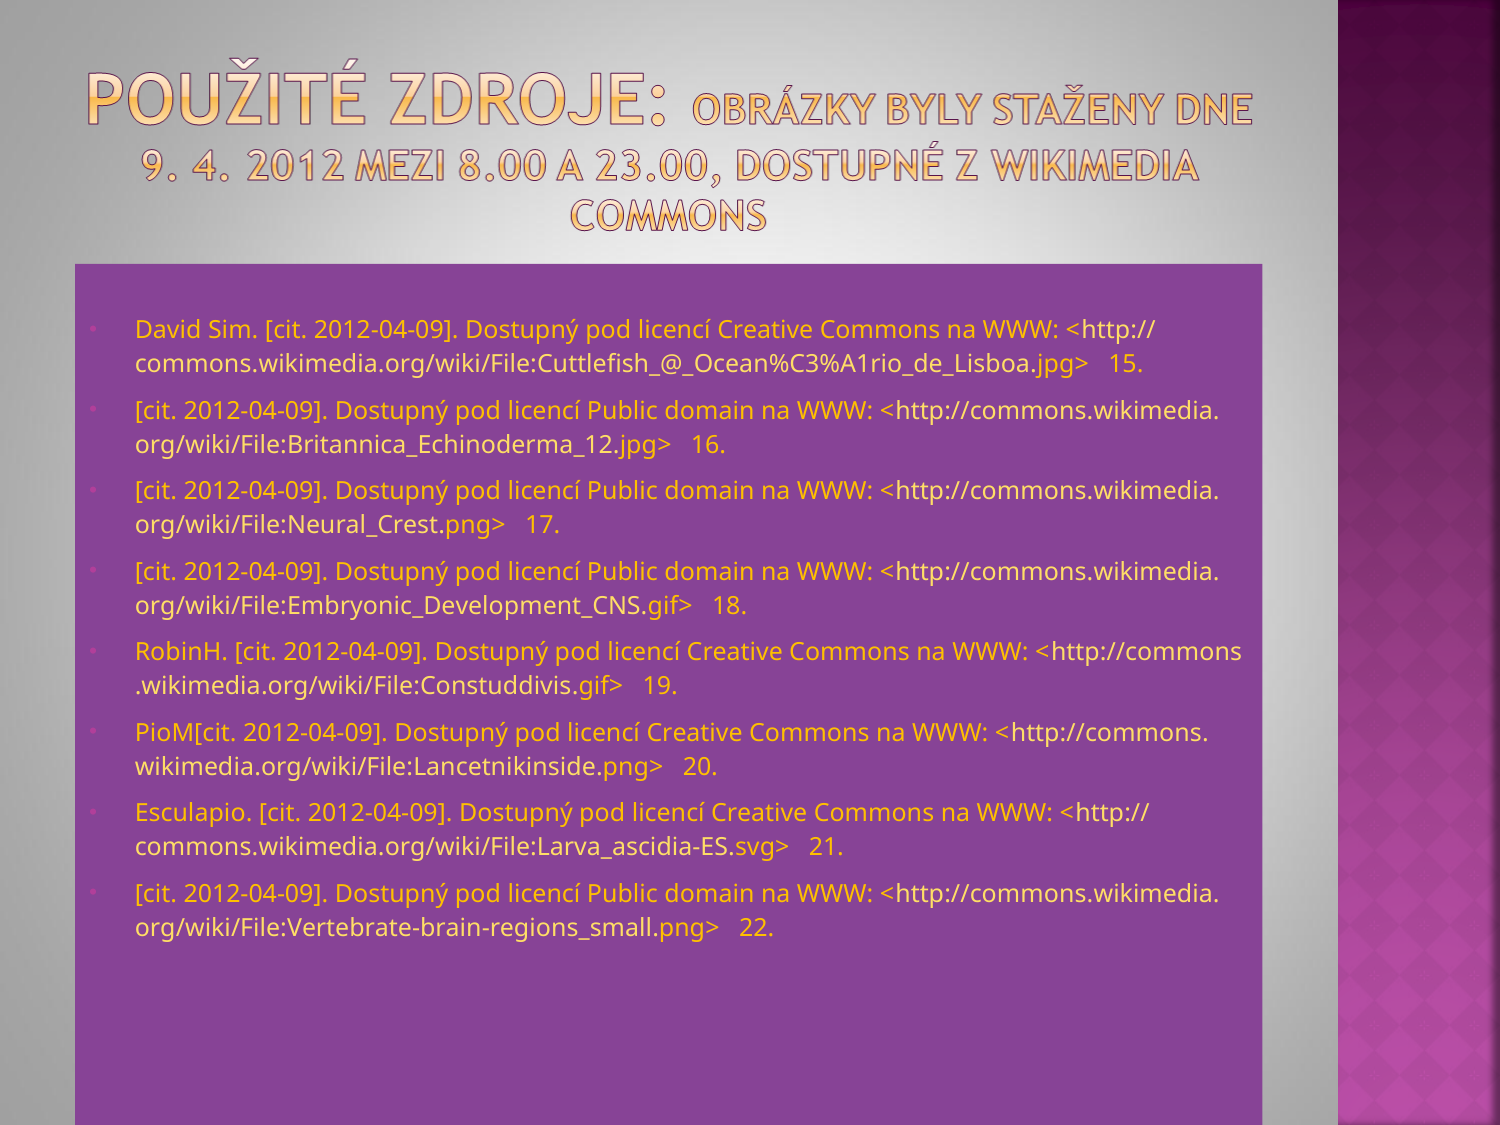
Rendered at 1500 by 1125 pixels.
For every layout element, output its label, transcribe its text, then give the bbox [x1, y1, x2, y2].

list David Sim. [cit. 2012-04-09]. Dostupný pod licencí Creative Commons na WWW: <http://commons.wikimedia.org/wiki/File:Cuttlefish_@_Ocean%C3%A1rio_de_Lisboa.jpg> 15. [cit. 2012-04-09]. Dostupný pod licencí Public domain na WWW: <http://commons.wikimedia.org/wiki/File:Britannica_Echinoderma_12.jpg> 16. [cit. 2012-04-09]. Dostupný pod licencí Public domain na WWW: <http://commons.wikimedia.org/wiki/File:Neural_Crest.png> 17. [cit. 2012-04-09]. Dostupný pod licencí Public domain na WWW: <http://commons.wikimedia.org/wiki/File:Embryonic_Development_CNS.gif> 18. RobinH. [cit. 2012-04-09]. Dostupný pod licencí Creative Commons na WWW: <http://commons.wikimedia.org/wiki/File:Constuddivis.gif> 19. PioM[cit. 2012-04-09]. Dostupný pod licencí Creative Commons na WWW: <http://commons.wikimedia.org/wiki/File:Lancetnikinside.png> 20. Esculapio. [cit. 2012-04-09]. Dostupný pod licencí Creative Commons na WWW: <http://commons.wikimedia.org/wiki/File:Larva_ascidia-ES.svg> 21. [cit. 2012-04-09]. Dostupný pod licencí Public domain na WWW: <http://commons.wikimedia.org/wiki/File:Vertebrate-brain-regions_small.png> 22. [75, 263, 1263, 1125]
picture [0, 0, 1500, 1125]
text_box [41, 34, 1291, 265]
